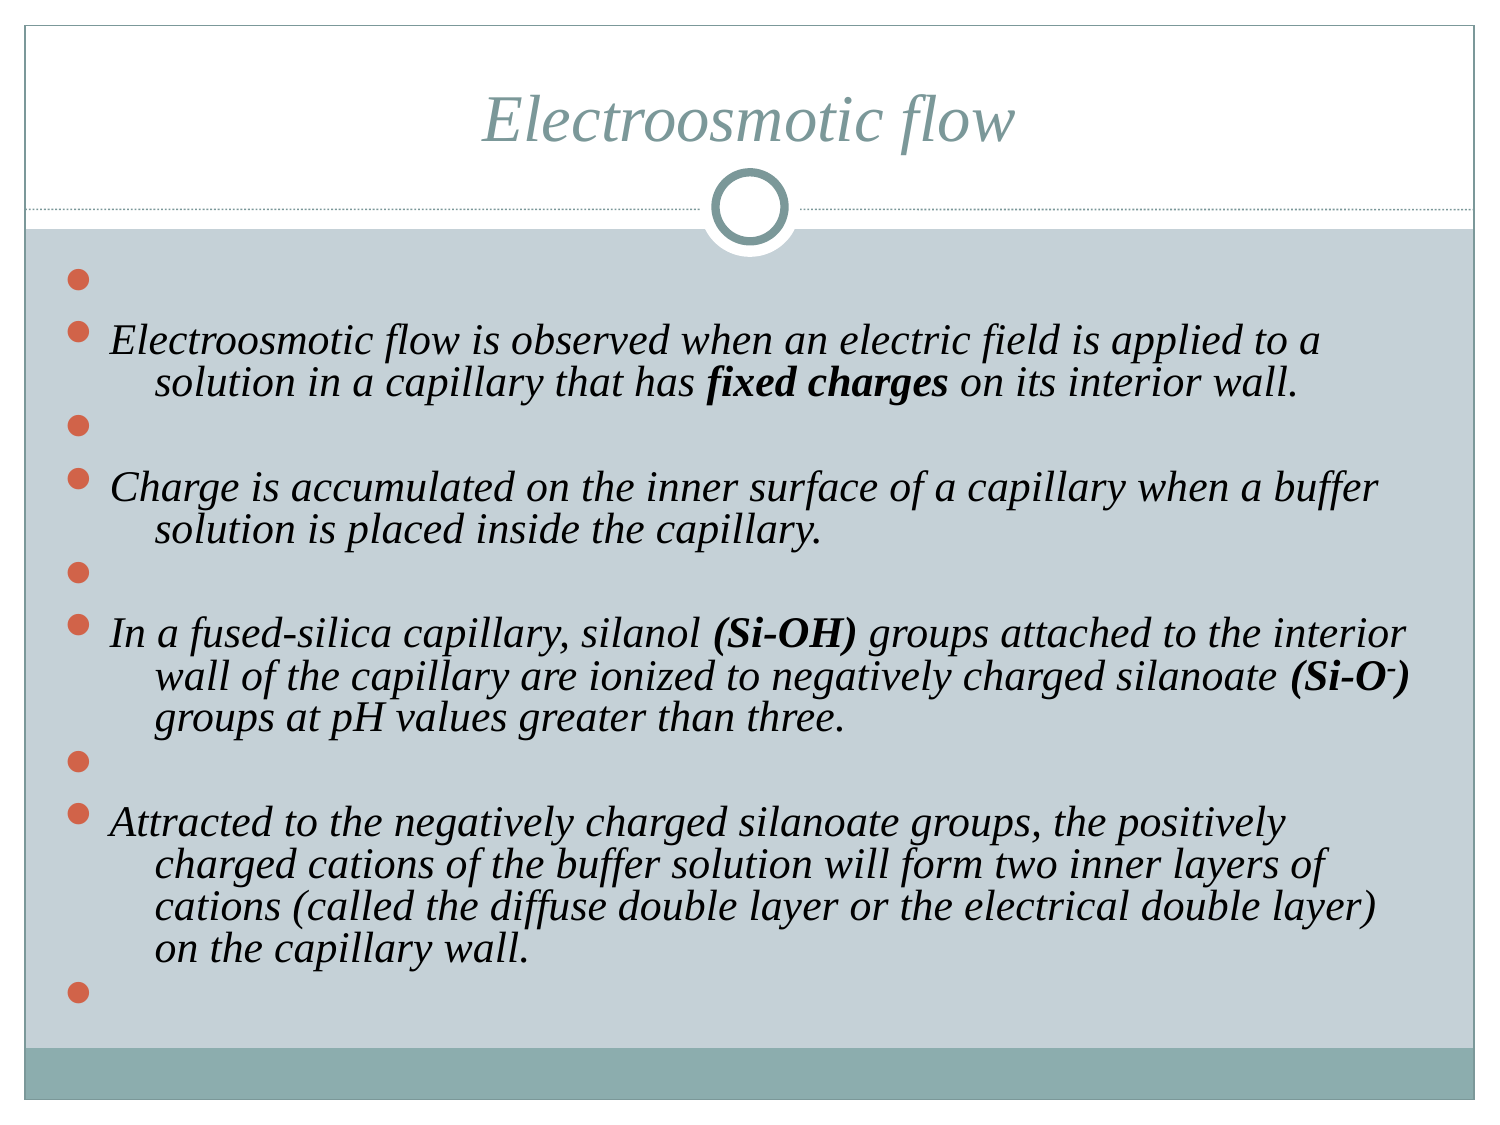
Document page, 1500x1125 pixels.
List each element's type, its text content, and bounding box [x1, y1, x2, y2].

title Electroosmotic flow [49, 37, 1450, 162]
list Electroosmotic flow is observed when an electric field is applied to a solution in a capillary that has fixed charges on its interior wall. Charge is accumulated on the inner surface of a capillary when a buffer solution is placed inside the capillary. In a fused-silica capillary, silanol (Si-OH) groups attached to the interior wall of the capillary are ionized to negatively charged silanoate (Si-O-) groups at pH values greater than three. Attracted to the negatively charged silanoate groups, the positively charged cations of the buffer solution will form two inner layers of cations (called the diffuse double layer or the electrical double layer) on the capillary wall. [49, 250, 1445, 1001]
